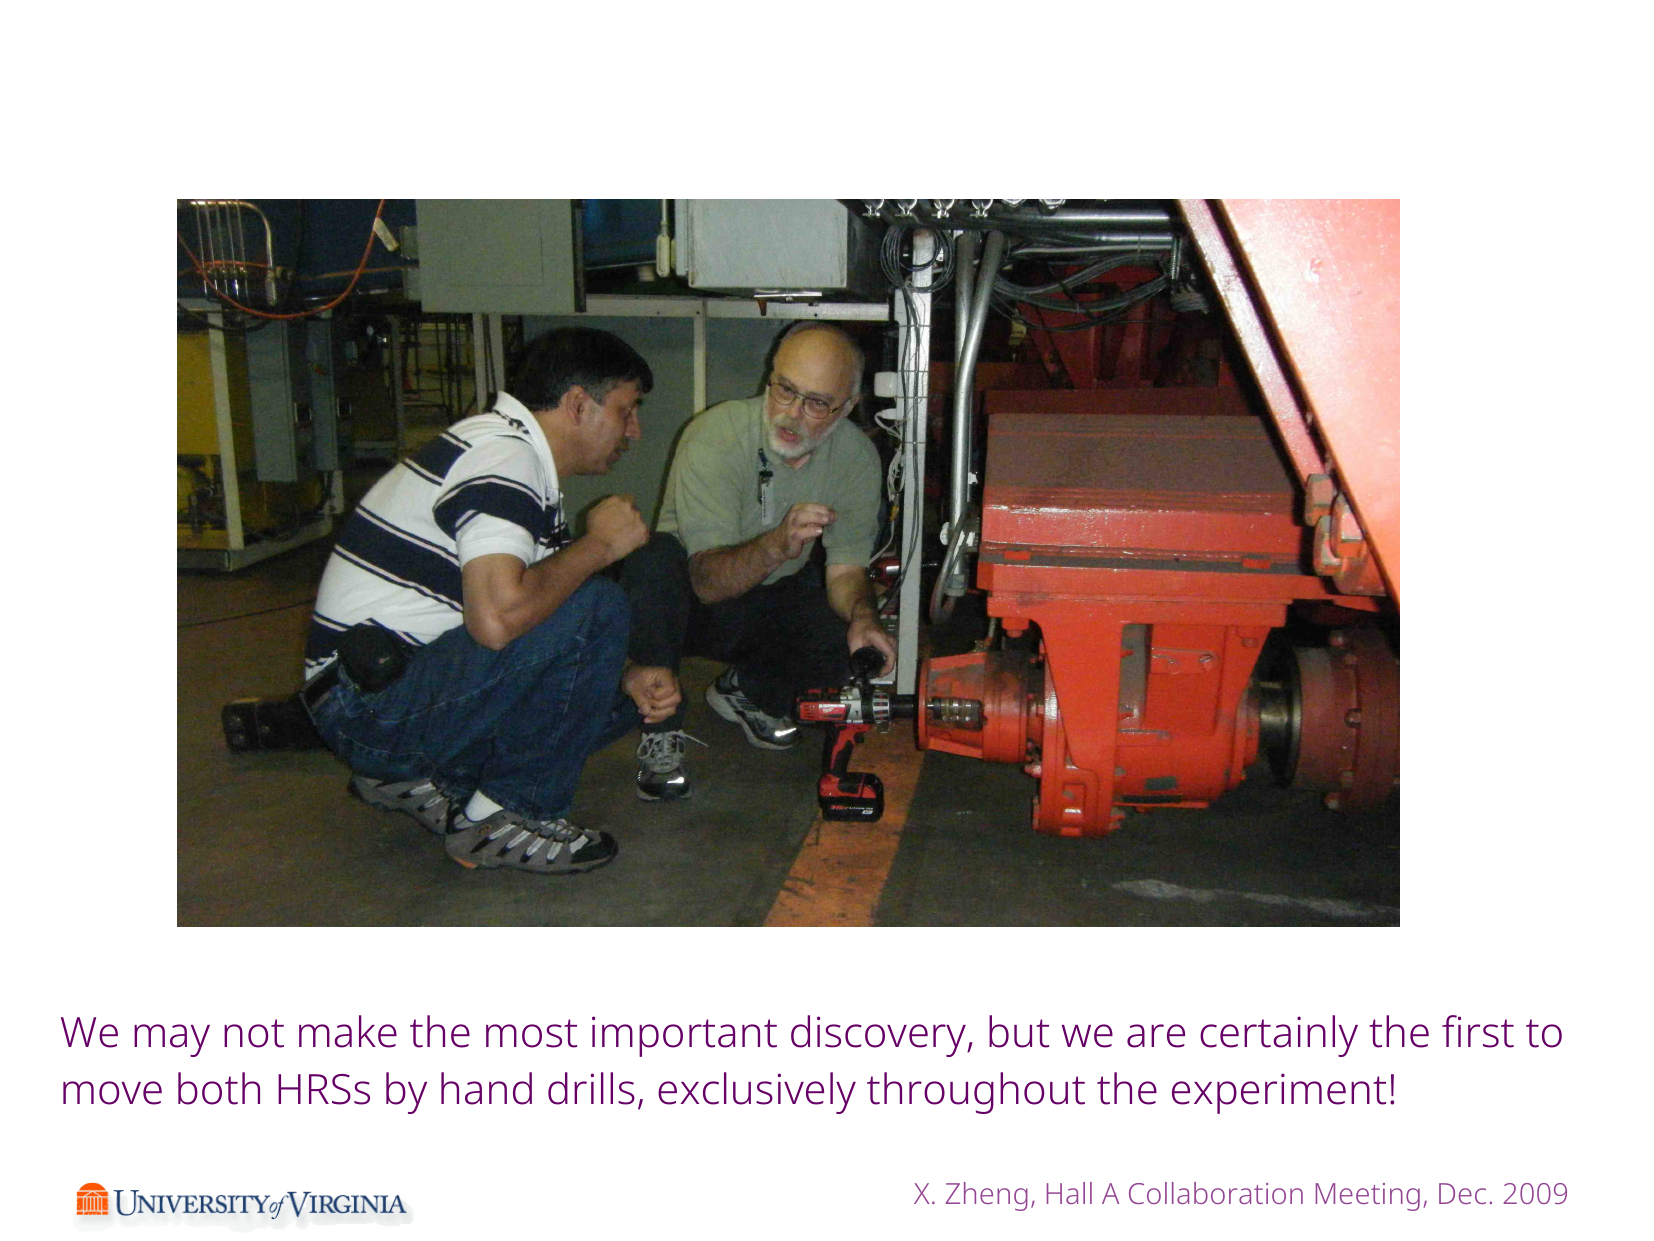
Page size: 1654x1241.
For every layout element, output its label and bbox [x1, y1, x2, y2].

picture [177, 199, 1400, 927]
picture [53, 1165, 427, 1241]
